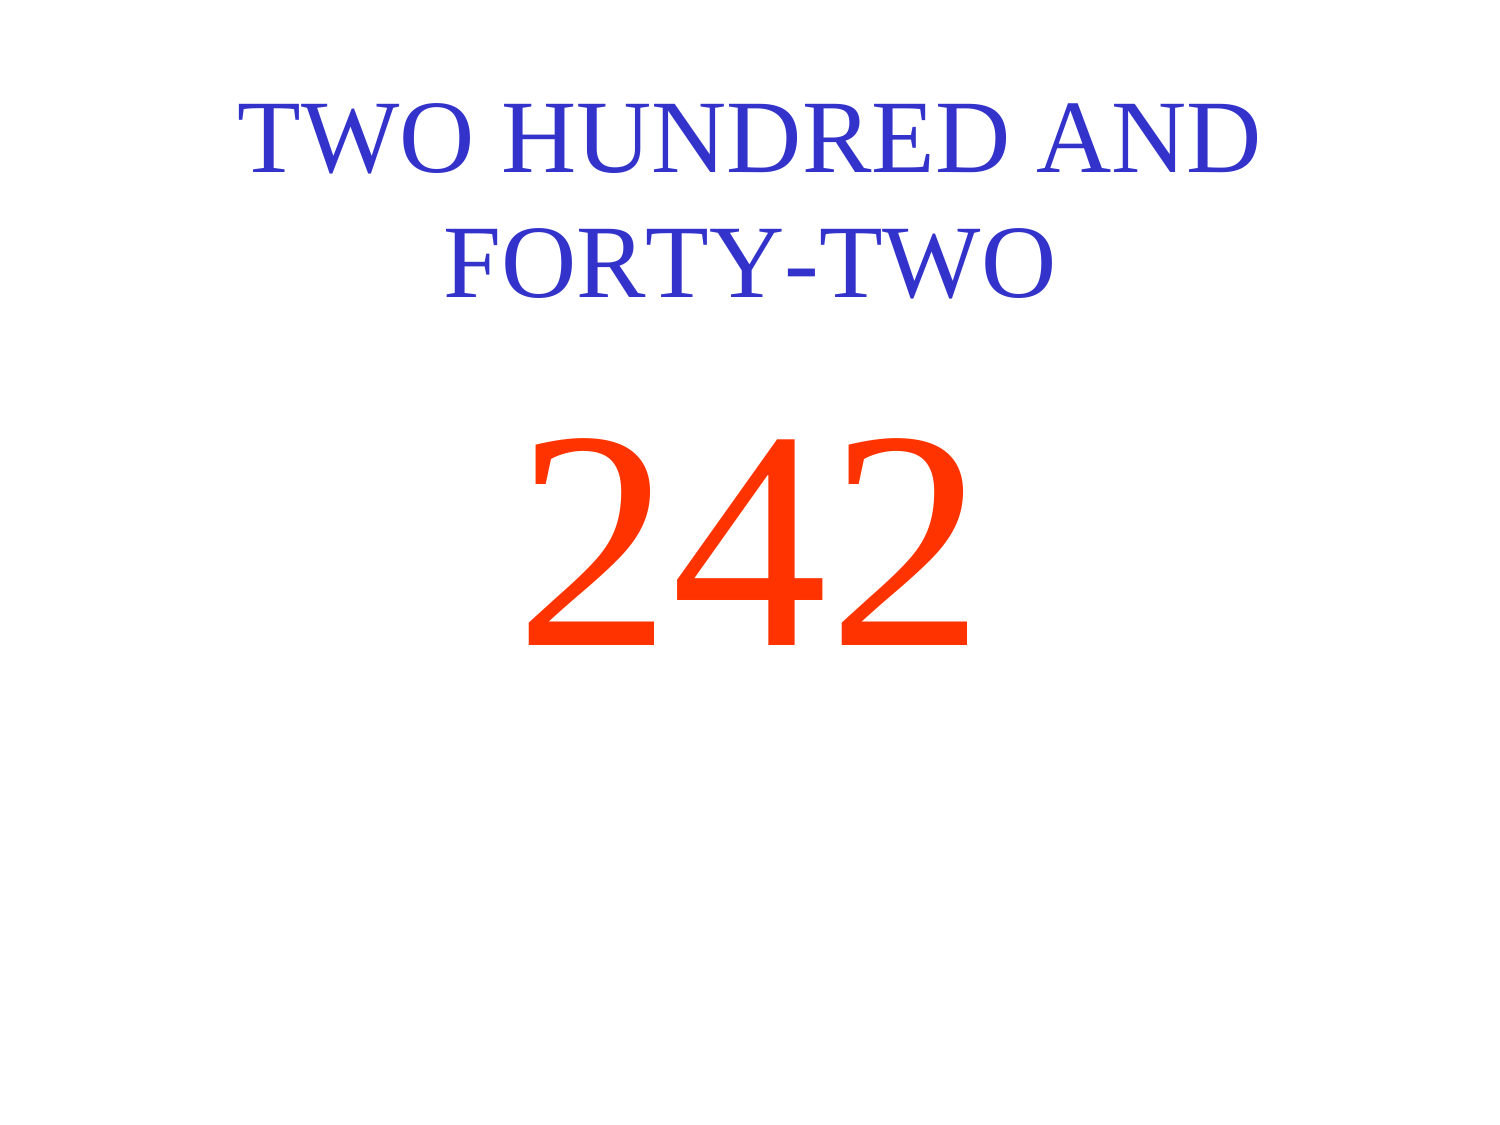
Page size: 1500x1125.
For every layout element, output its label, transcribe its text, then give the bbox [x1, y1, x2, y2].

list 242 [112, 324, 1388, 1125]
title TWO HUNDRED AND FORTY-TWO [112, 60, 1388, 324]
